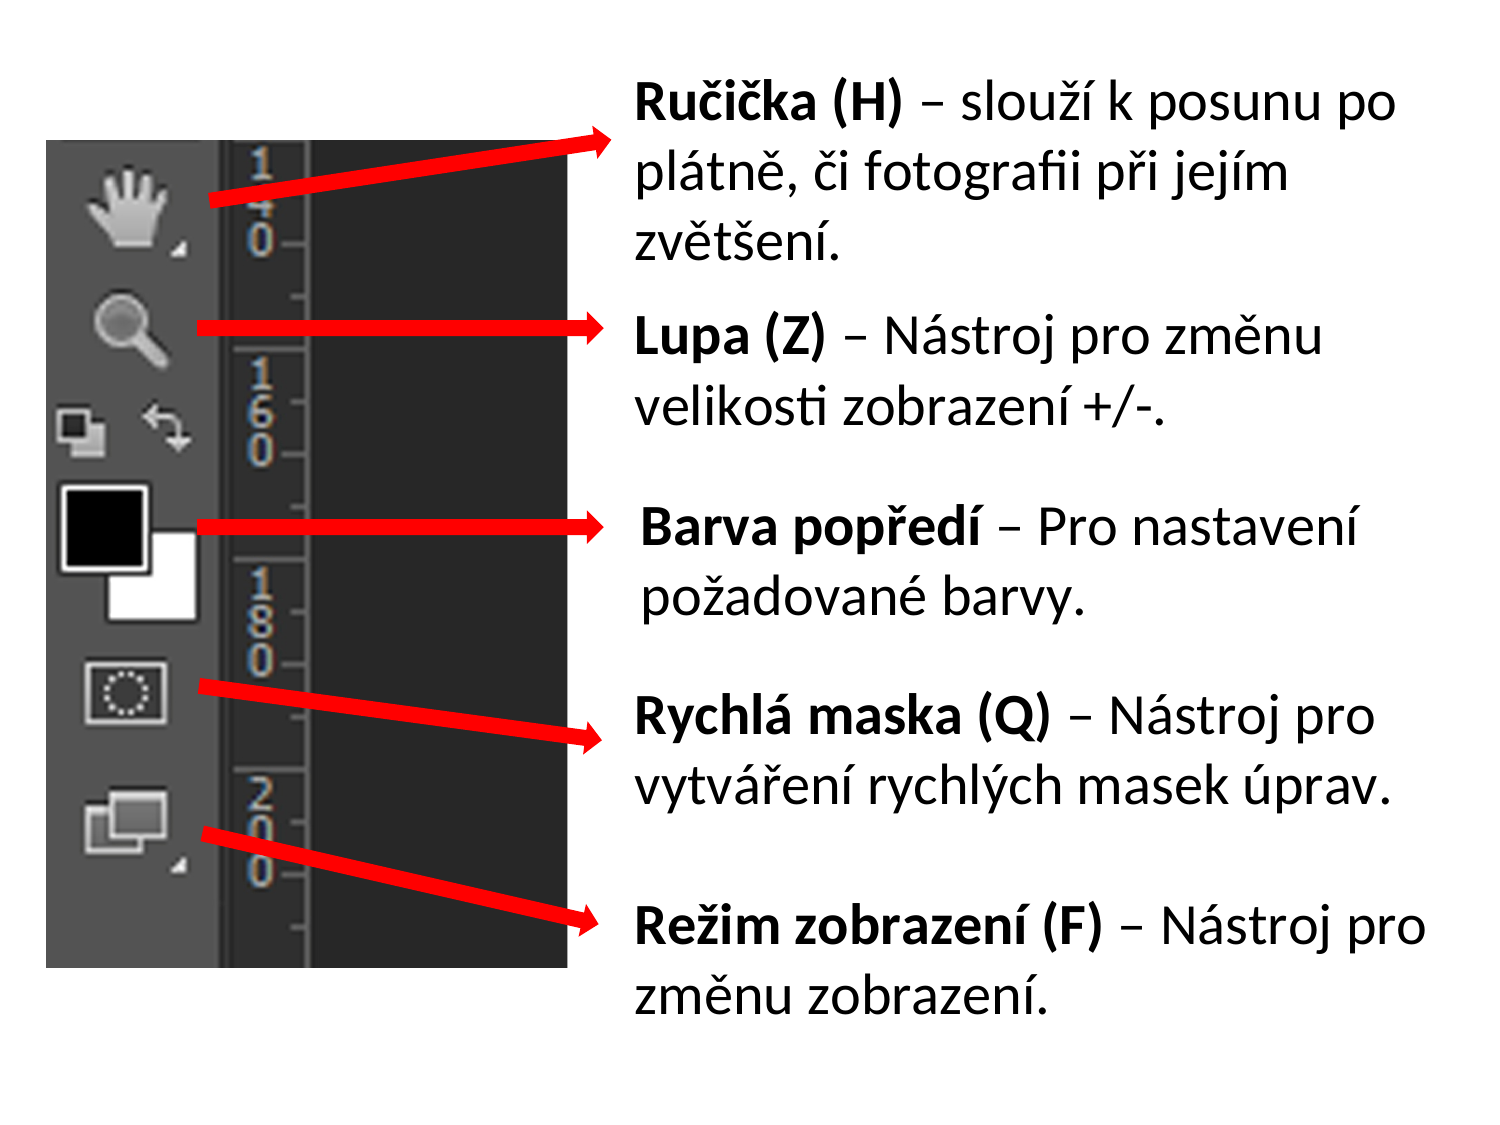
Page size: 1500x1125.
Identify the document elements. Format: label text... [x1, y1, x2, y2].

text_box [202, 828, 596, 933]
text_box Lupa (Z) – Nástroj pro změnu velikosti zobrazení +/-. [620, 289, 1500, 445]
text_box [199, 316, 601, 340]
picture [46, 140, 665, 968]
text_box Ručička (H) – slouží k posunu po plátně, či fotografii při jejím zvětšení. [620, 54, 1483, 281]
text_box Barva popředí – Pro nastavení požadované barvy. [626, 479, 1495, 636]
text_box [210, 130, 609, 207]
text_box [199, 515, 601, 539]
text_box Rychlá maska (Q) – Nástroj pro vytváření rychlých masek úprav. [620, 668, 1500, 825]
text_box Režim zobrazení (F) – Nástroj pro změnu zobrazení. [620, 878, 1477, 1034]
text_box [200, 680, 599, 750]
